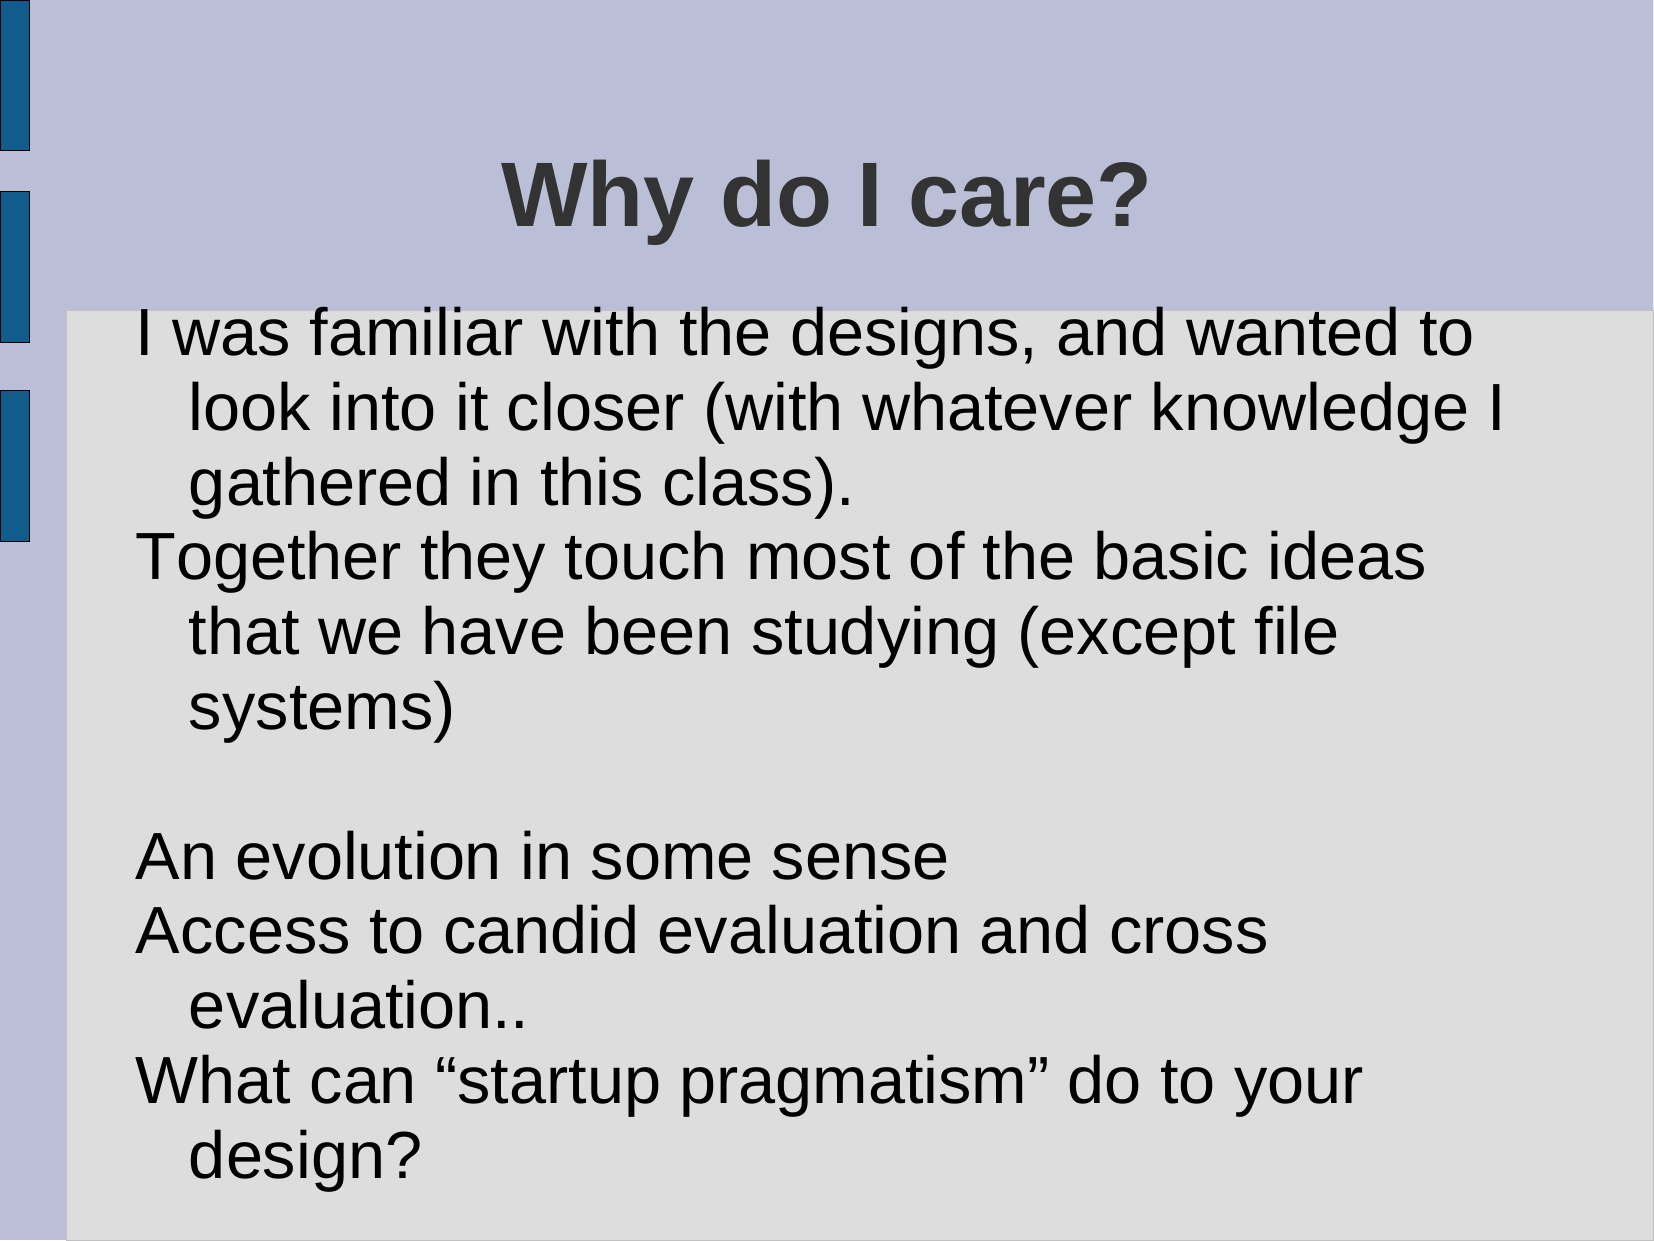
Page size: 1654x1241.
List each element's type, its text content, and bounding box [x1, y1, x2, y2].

title Why do I care? [121, 98, 1534, 291]
list I was familiar with the designs, and wanted to look into it closer (with whatever knowledge I gathered in this class). Together they touch most of the basic ideas that we have been studying (except file systems) An evolution in some sense Access to candid evaluation and cross evaluation.. What can “startup pragmatism” do to your design? [118, 295, 1531, 1193]
